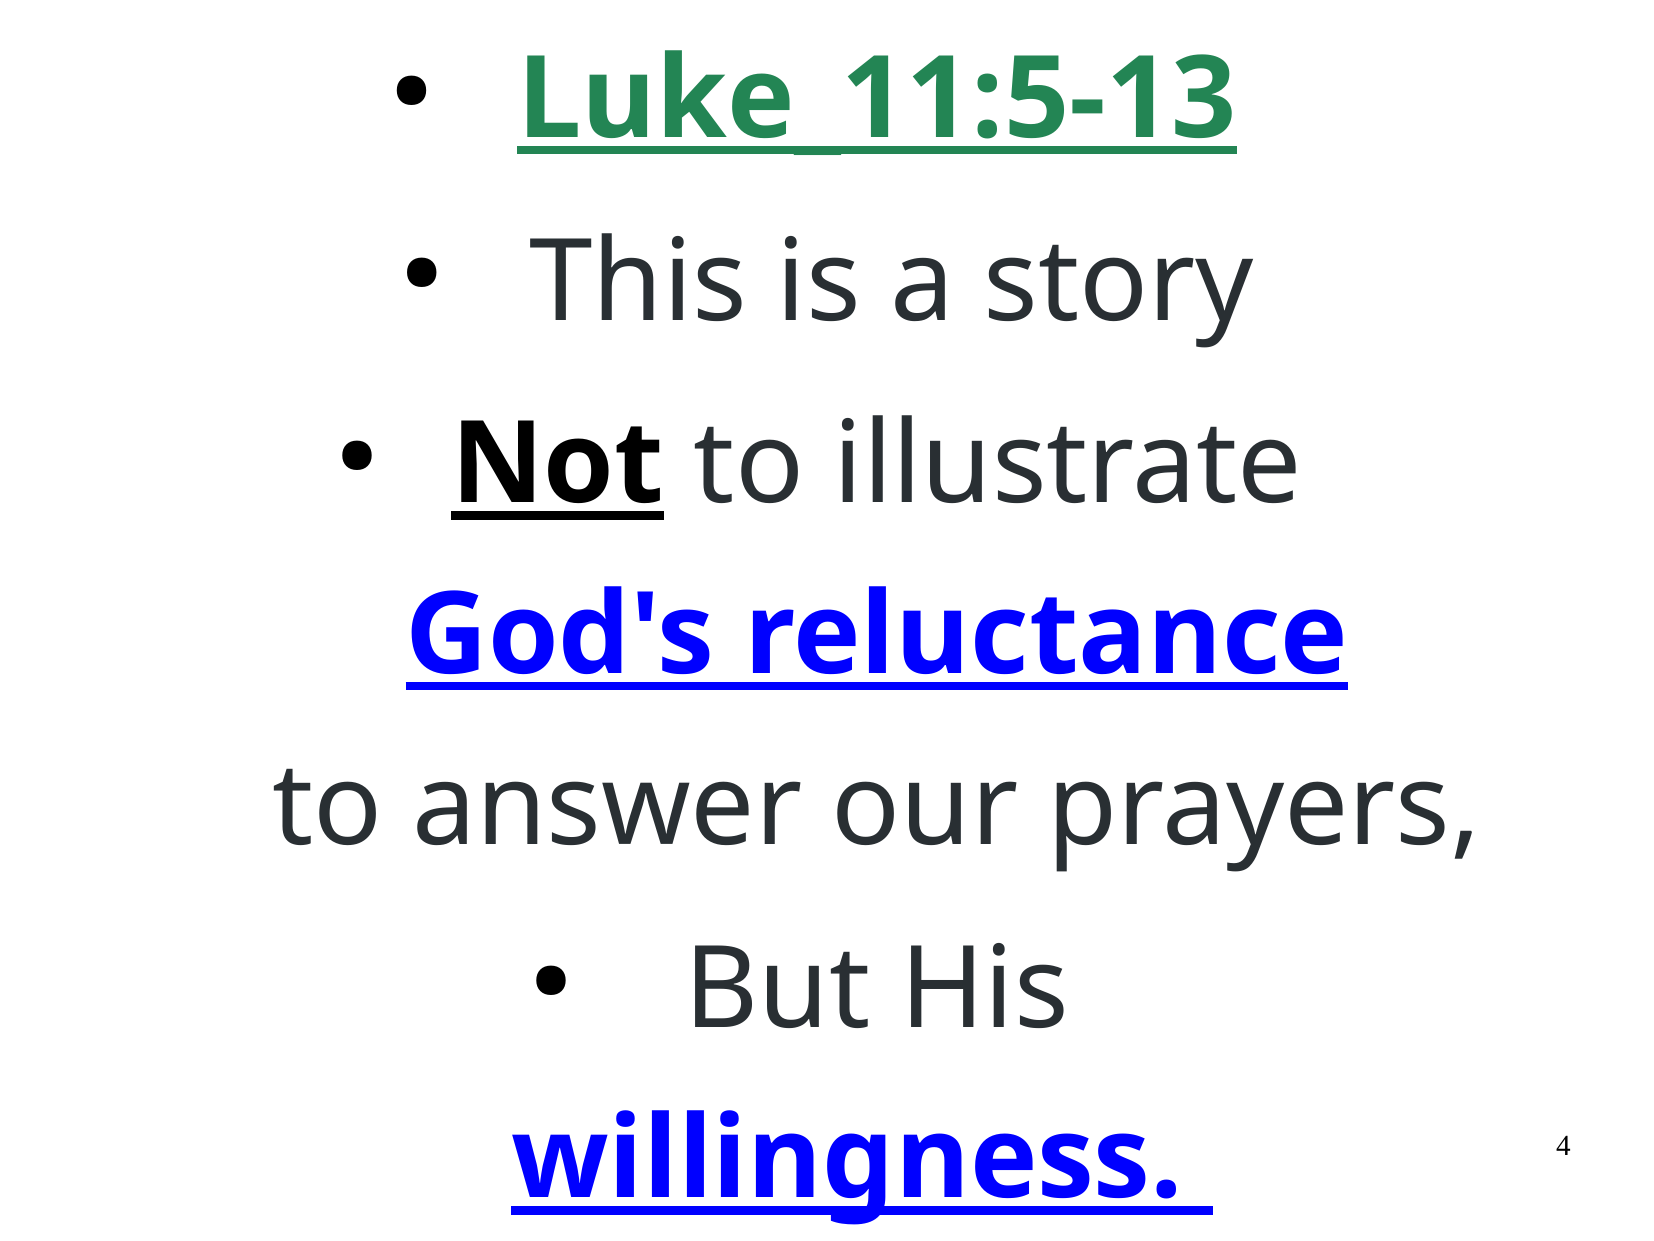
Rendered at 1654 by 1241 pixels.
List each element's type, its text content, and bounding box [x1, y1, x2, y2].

list Luke_11:5-13 This is a story Not to illustrate God's reluctance to answer our prayers, But His willingness. [37, 0, 1654, 1238]
